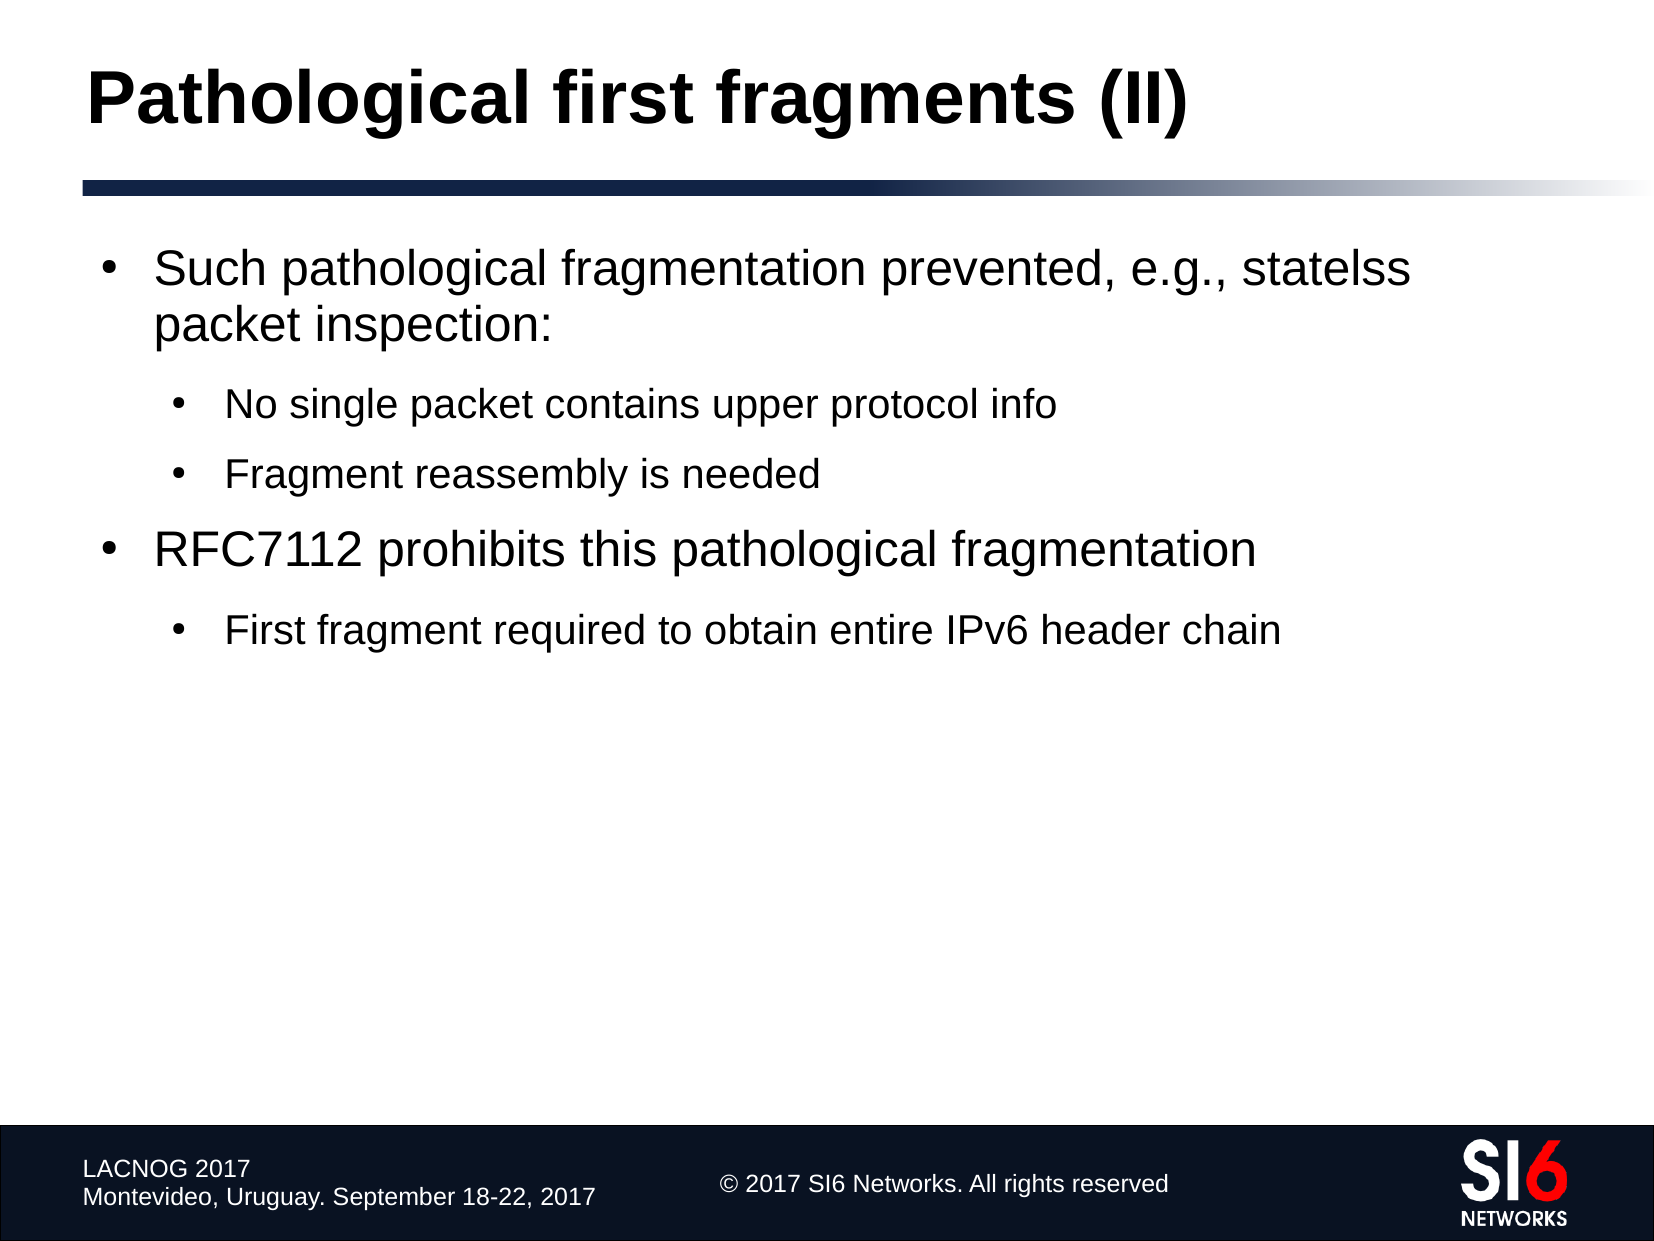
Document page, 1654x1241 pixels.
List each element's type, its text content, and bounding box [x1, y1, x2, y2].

picture [1461, 1139, 1567, 1226]
title Pathological first fragments (II) [86, 30, 1576, 166]
list Such pathological fragmentation prevented, e.g., statelss packet inspection: No single packet contains upper protocol info Fragment reassembly is needed RFC7112 prohibits this pathological fragmentation First fragment required to obtain entire IPv6 header chain [82, 240, 1571, 1059]
